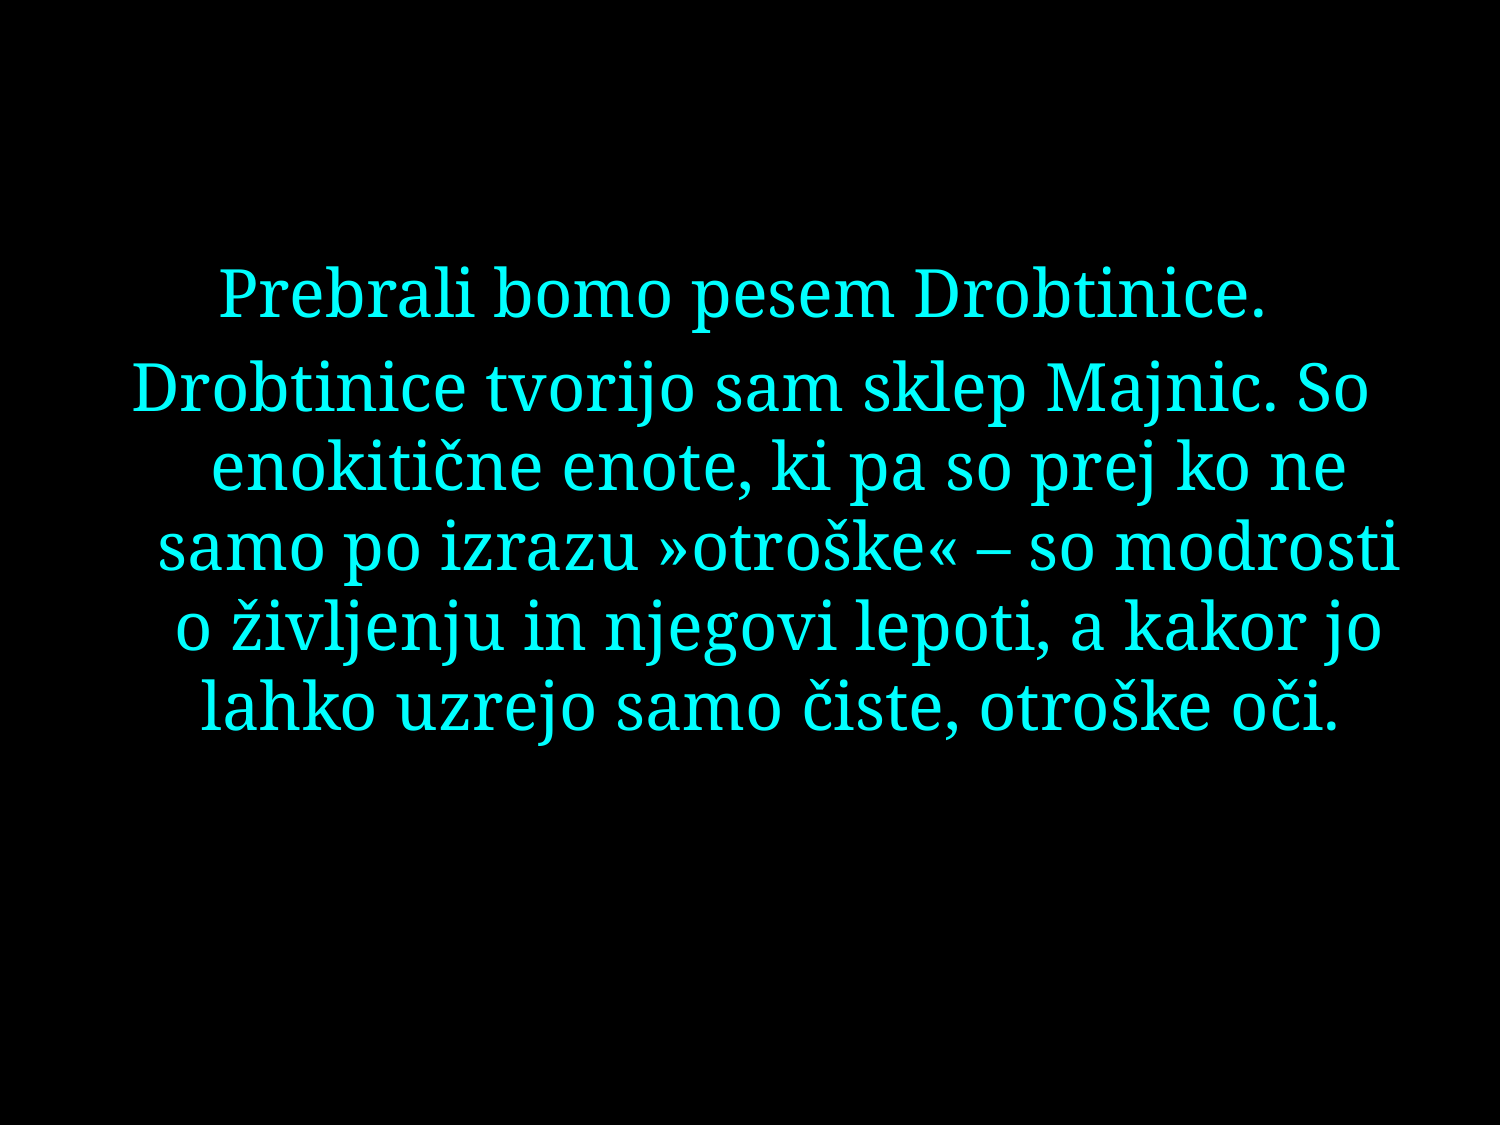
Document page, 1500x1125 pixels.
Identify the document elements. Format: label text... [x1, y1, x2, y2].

list Prebrali bomo pesem Drobtinice. Drobtinice tvorijo sam sklep Majnic. So enokitične enote, ki pa so prej ko ne samo po izrazu »otroške« – so modrosti o življenju in njegovi lepoti, a kakor jo lahko uzrejo samo čiste, otroške oči. [76, 243, 1427, 898]
